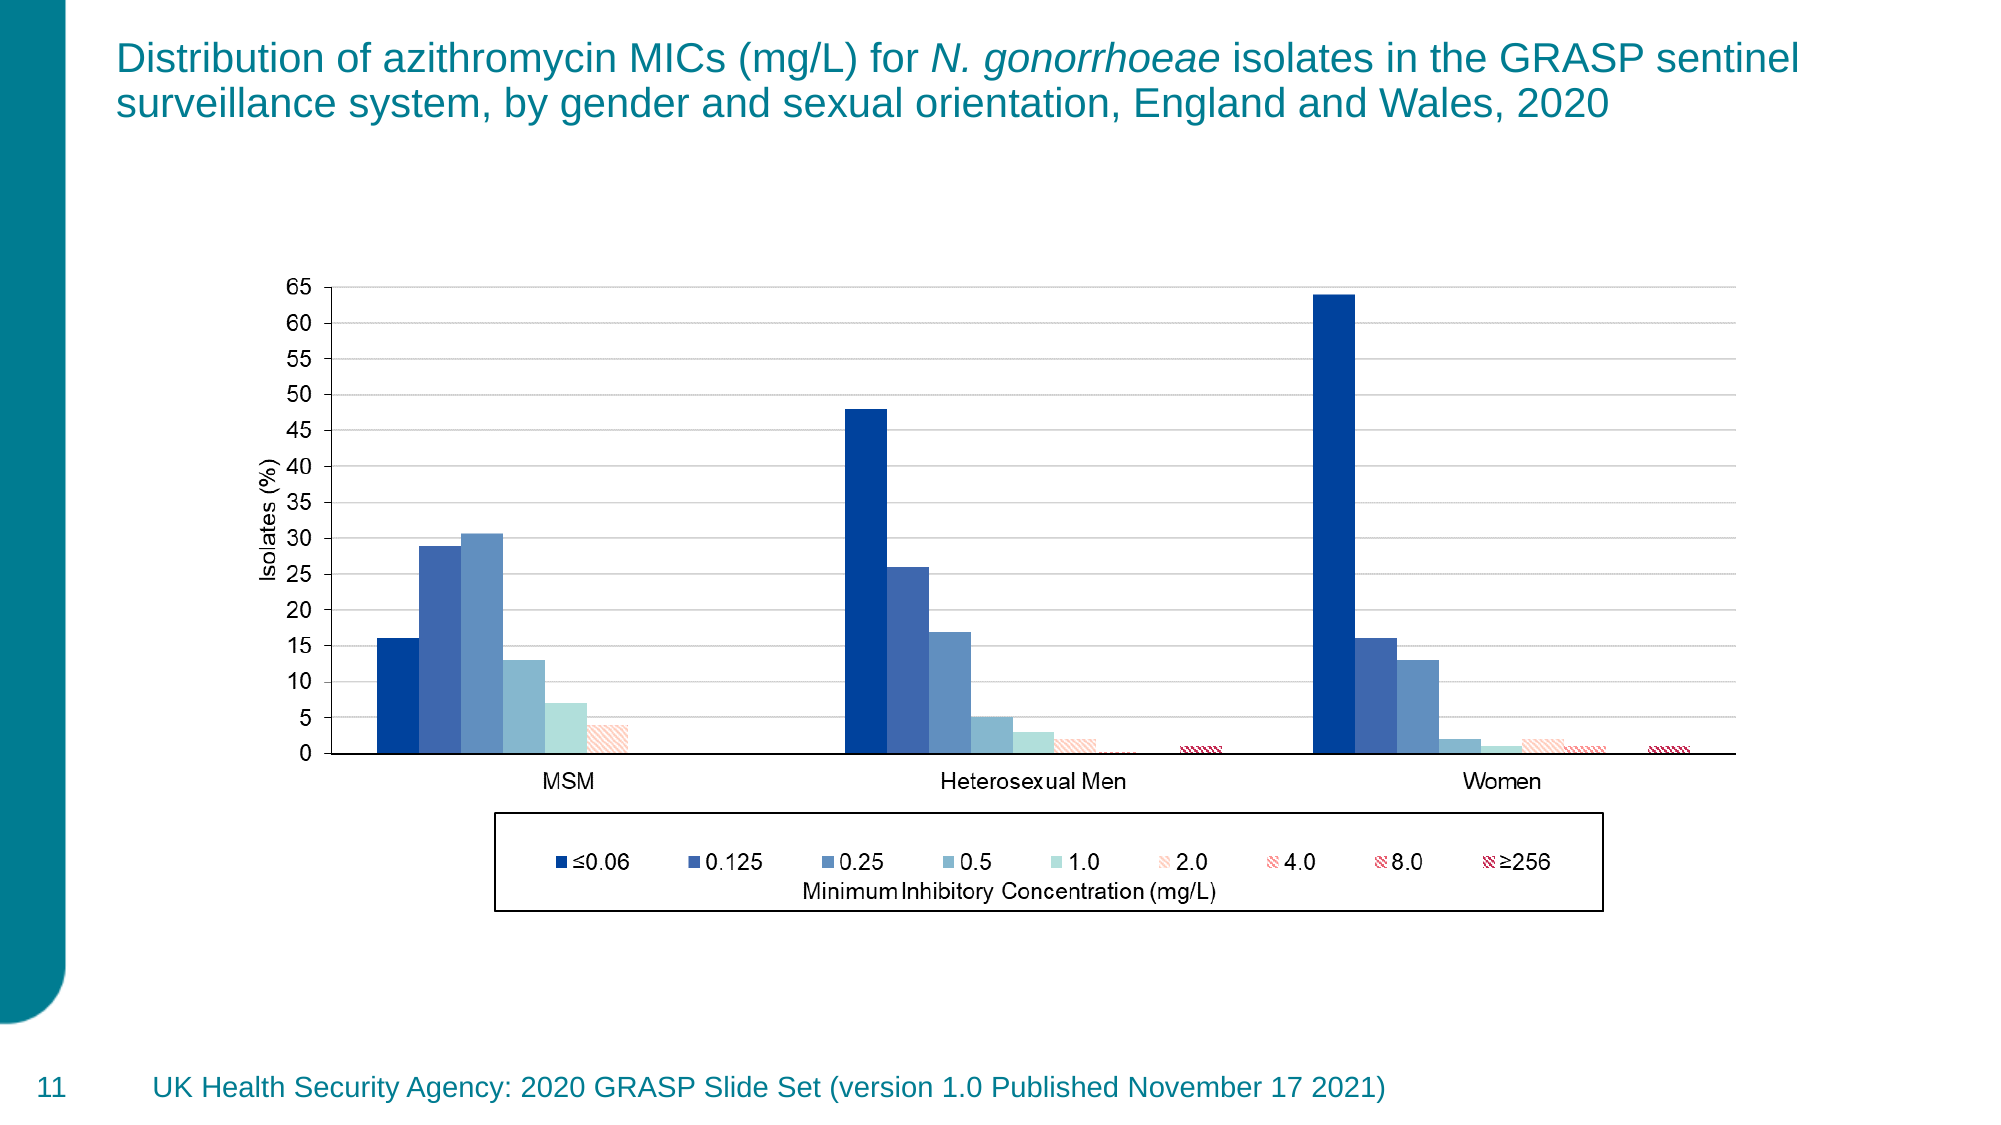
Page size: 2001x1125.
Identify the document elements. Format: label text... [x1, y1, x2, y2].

title Distribution of azithromycin MICs (mg/L) for N. gonorrhoeae isolates in the GRASP sentinel surveillance system, by gender and sexual orientation, England and Wales, 2020 [101, 29, 1926, 189]
text_box [21, 1056, 120, 1117]
text_box UK Health Security Agency: 2020 GRASP Slide Set (version 1.0 Published November 17 2021) [137, 1056, 1780, 1116]
picture [187, 205, 1813, 936]
